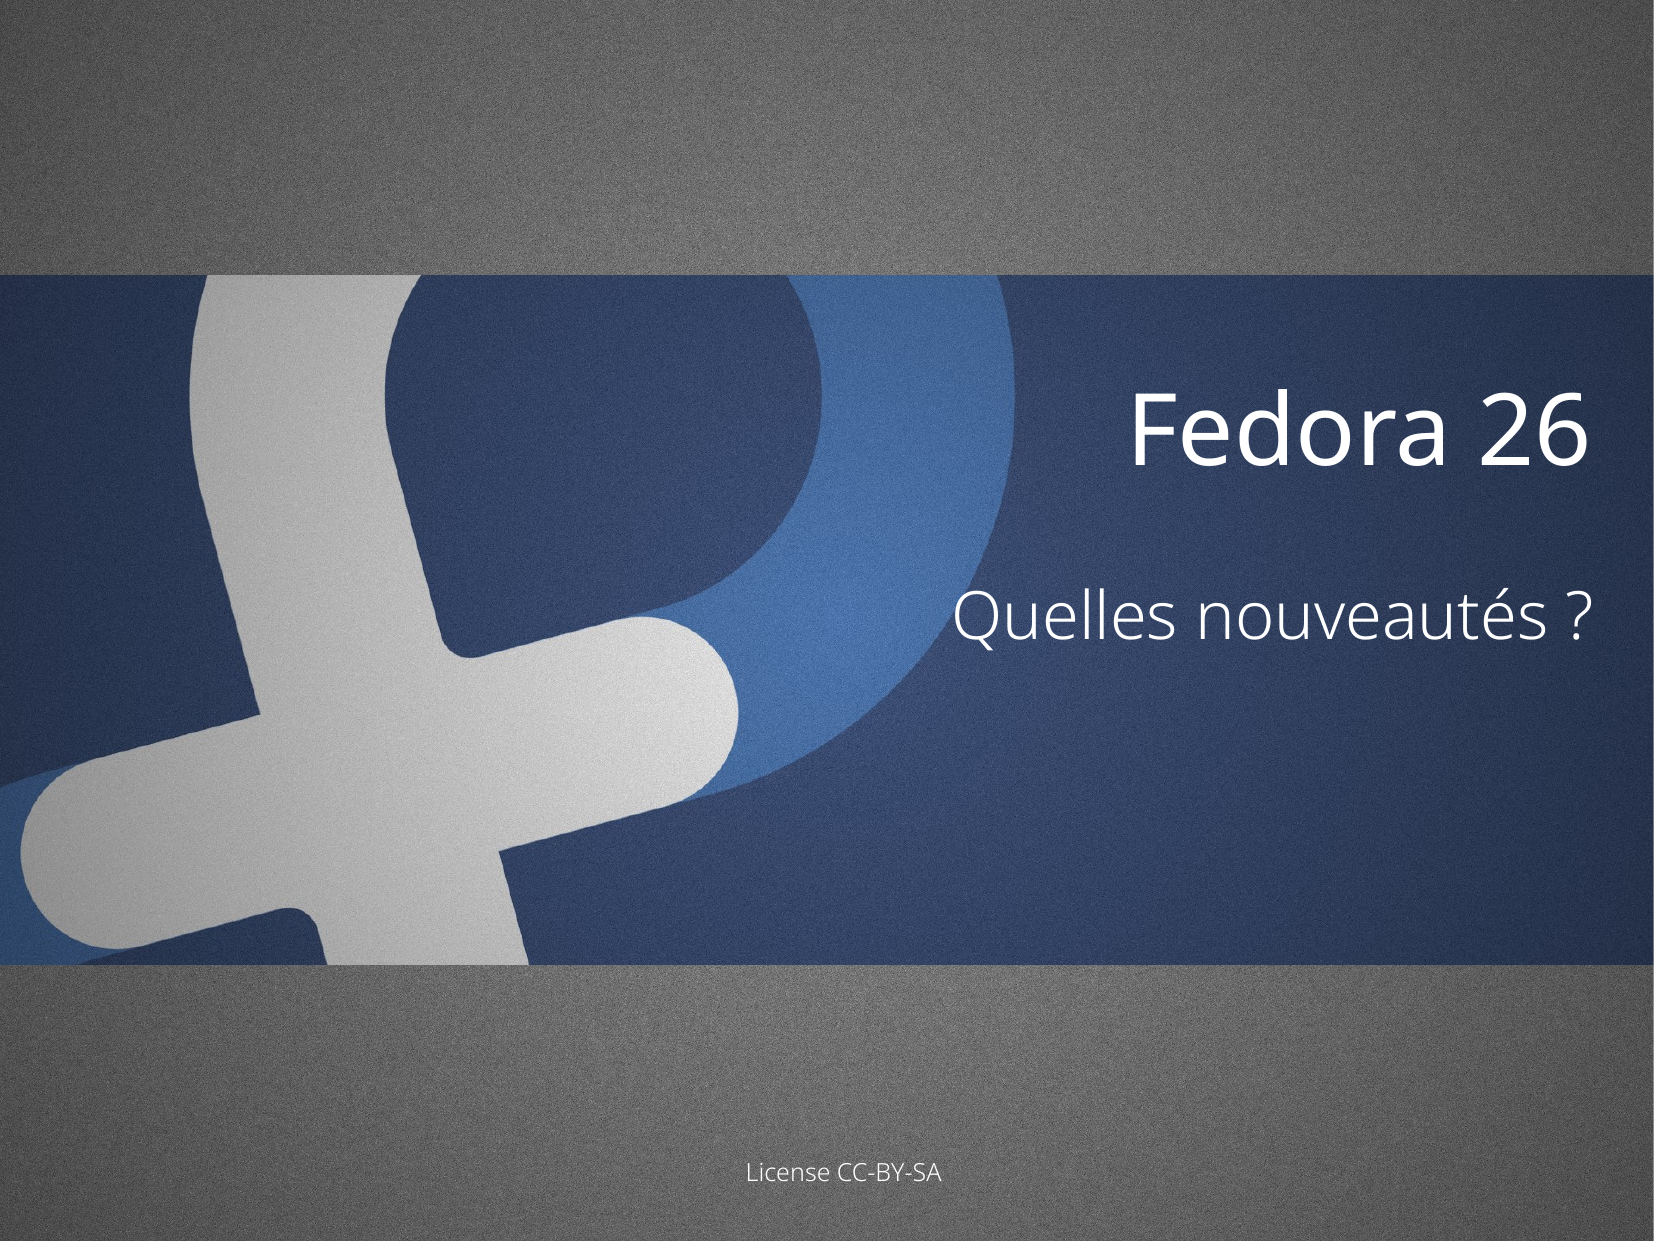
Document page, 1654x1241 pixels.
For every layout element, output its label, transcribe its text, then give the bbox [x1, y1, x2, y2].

title Fedora 26 [242, 324, 1593, 529]
picture [0, 0, 1654, 1241]
text_box License CC-BY-SA [75, 1126, 1613, 1197]
subtitle Quelles nouveautés ? [436, 568, 1595, 731]
